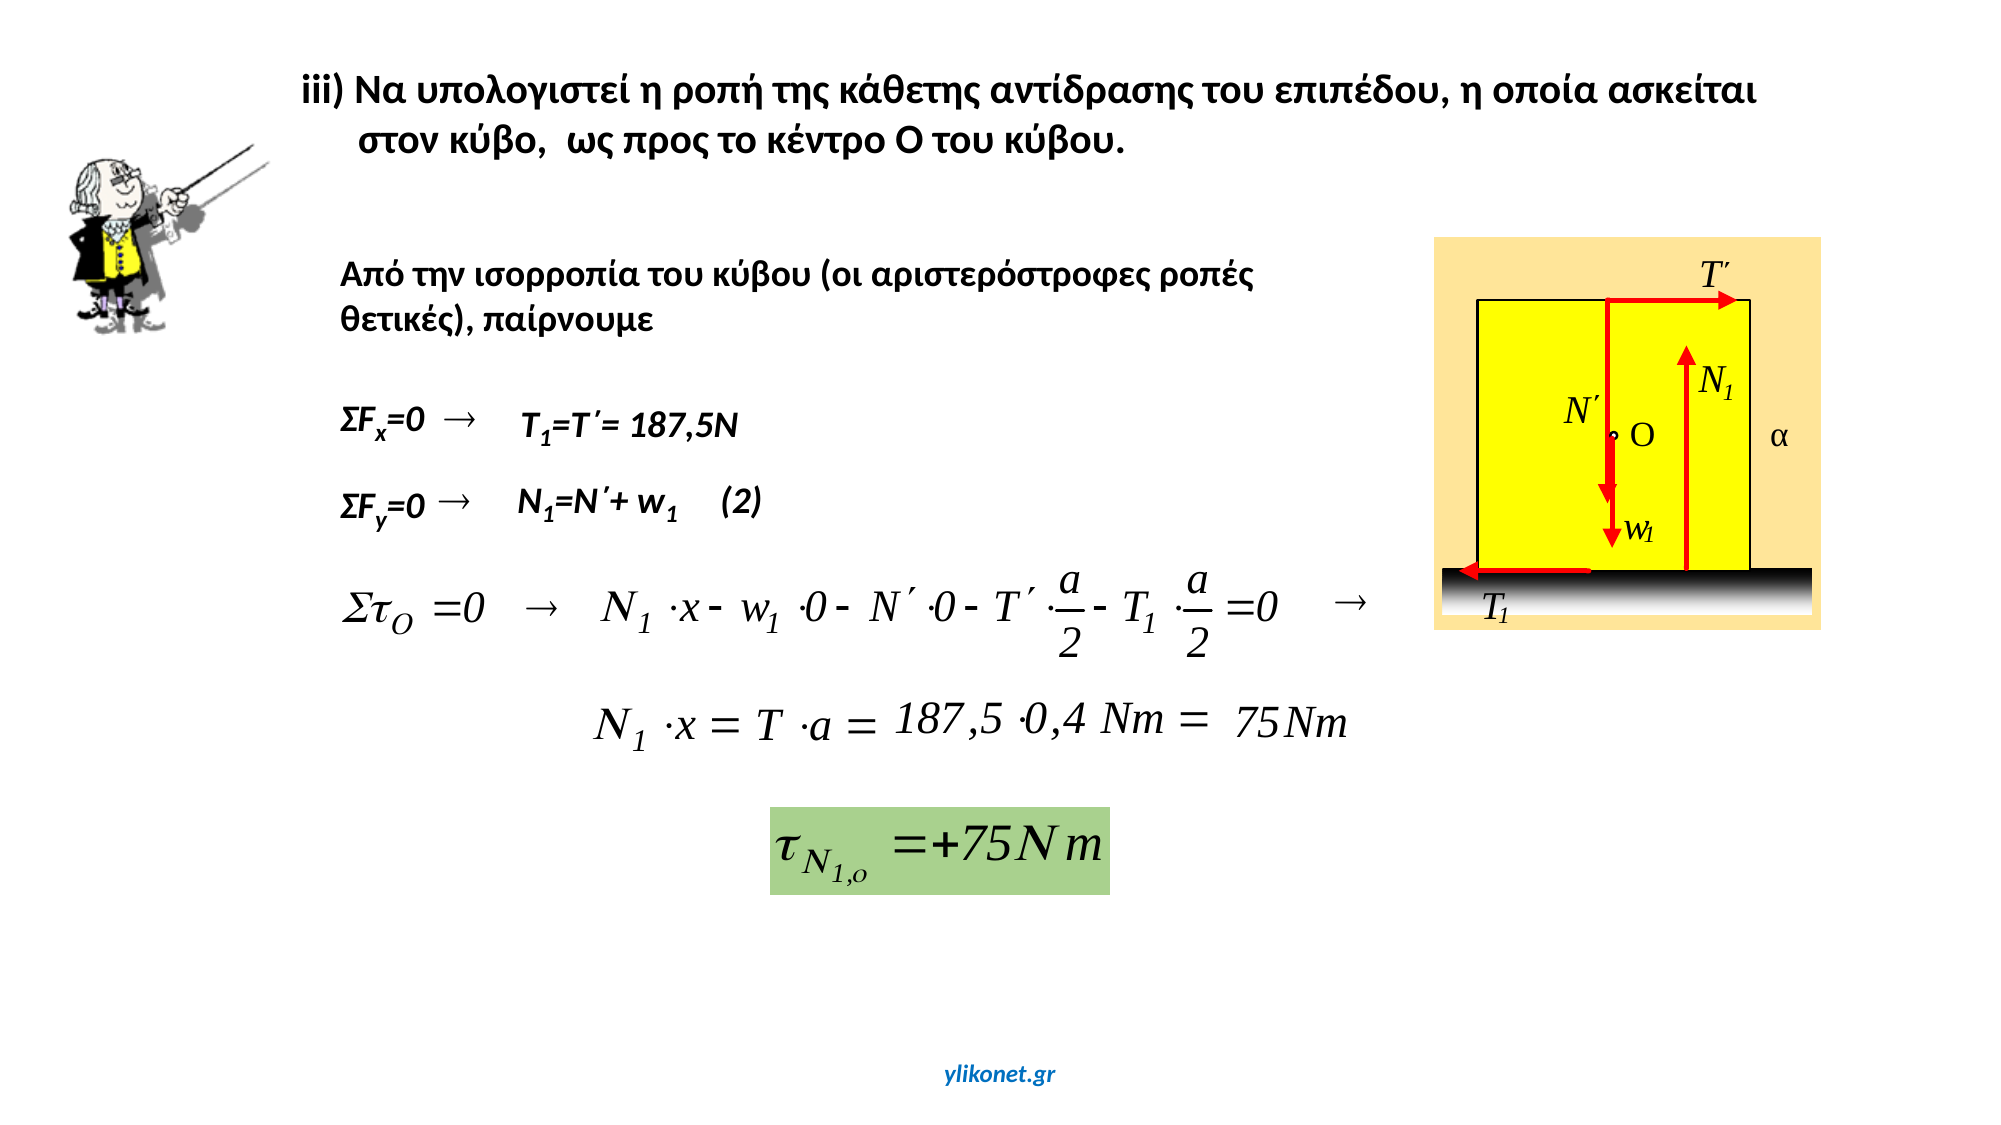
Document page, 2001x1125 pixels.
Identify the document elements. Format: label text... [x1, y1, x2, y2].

chart [585, 693, 740, 763]
chart [1329, 588, 1380, 625]
text_box iii) Να υπολογιστεί η ροπή της κάθετης αντίδρασης του επιπέδου, η οποία ασκείται στον κύβο, ως προς το κέντρο Ο του κύβου. [286, 54, 1835, 171]
text_box Ν1=Ν΄+ w1 (2) [502, 468, 837, 530]
chart [770, 807, 1111, 895]
chart [889, 691, 1209, 750]
text_box ΣFx=0 [325, 386, 506, 448]
text_box Τ1=Τ΄= 187,5Ν [505, 392, 779, 453]
chart [438, 404, 489, 442]
text_box ylikonet.gr [683, 1042, 1317, 1103]
picture [56, 139, 258, 332]
text_box ΣFy=0 [325, 474, 451, 535]
chart [433, 487, 484, 524]
chart [335, 577, 496, 646]
chart [593, 550, 1288, 667]
chart [520, 593, 571, 631]
chart [750, 697, 878, 752]
chart [1433, 237, 1822, 631]
chart [1231, 695, 1355, 750]
text_box Από την ισορροπία του κύβου (οι αριστερόστροφες ροπές θετικές), παίρνουμε [325, 241, 1304, 348]
